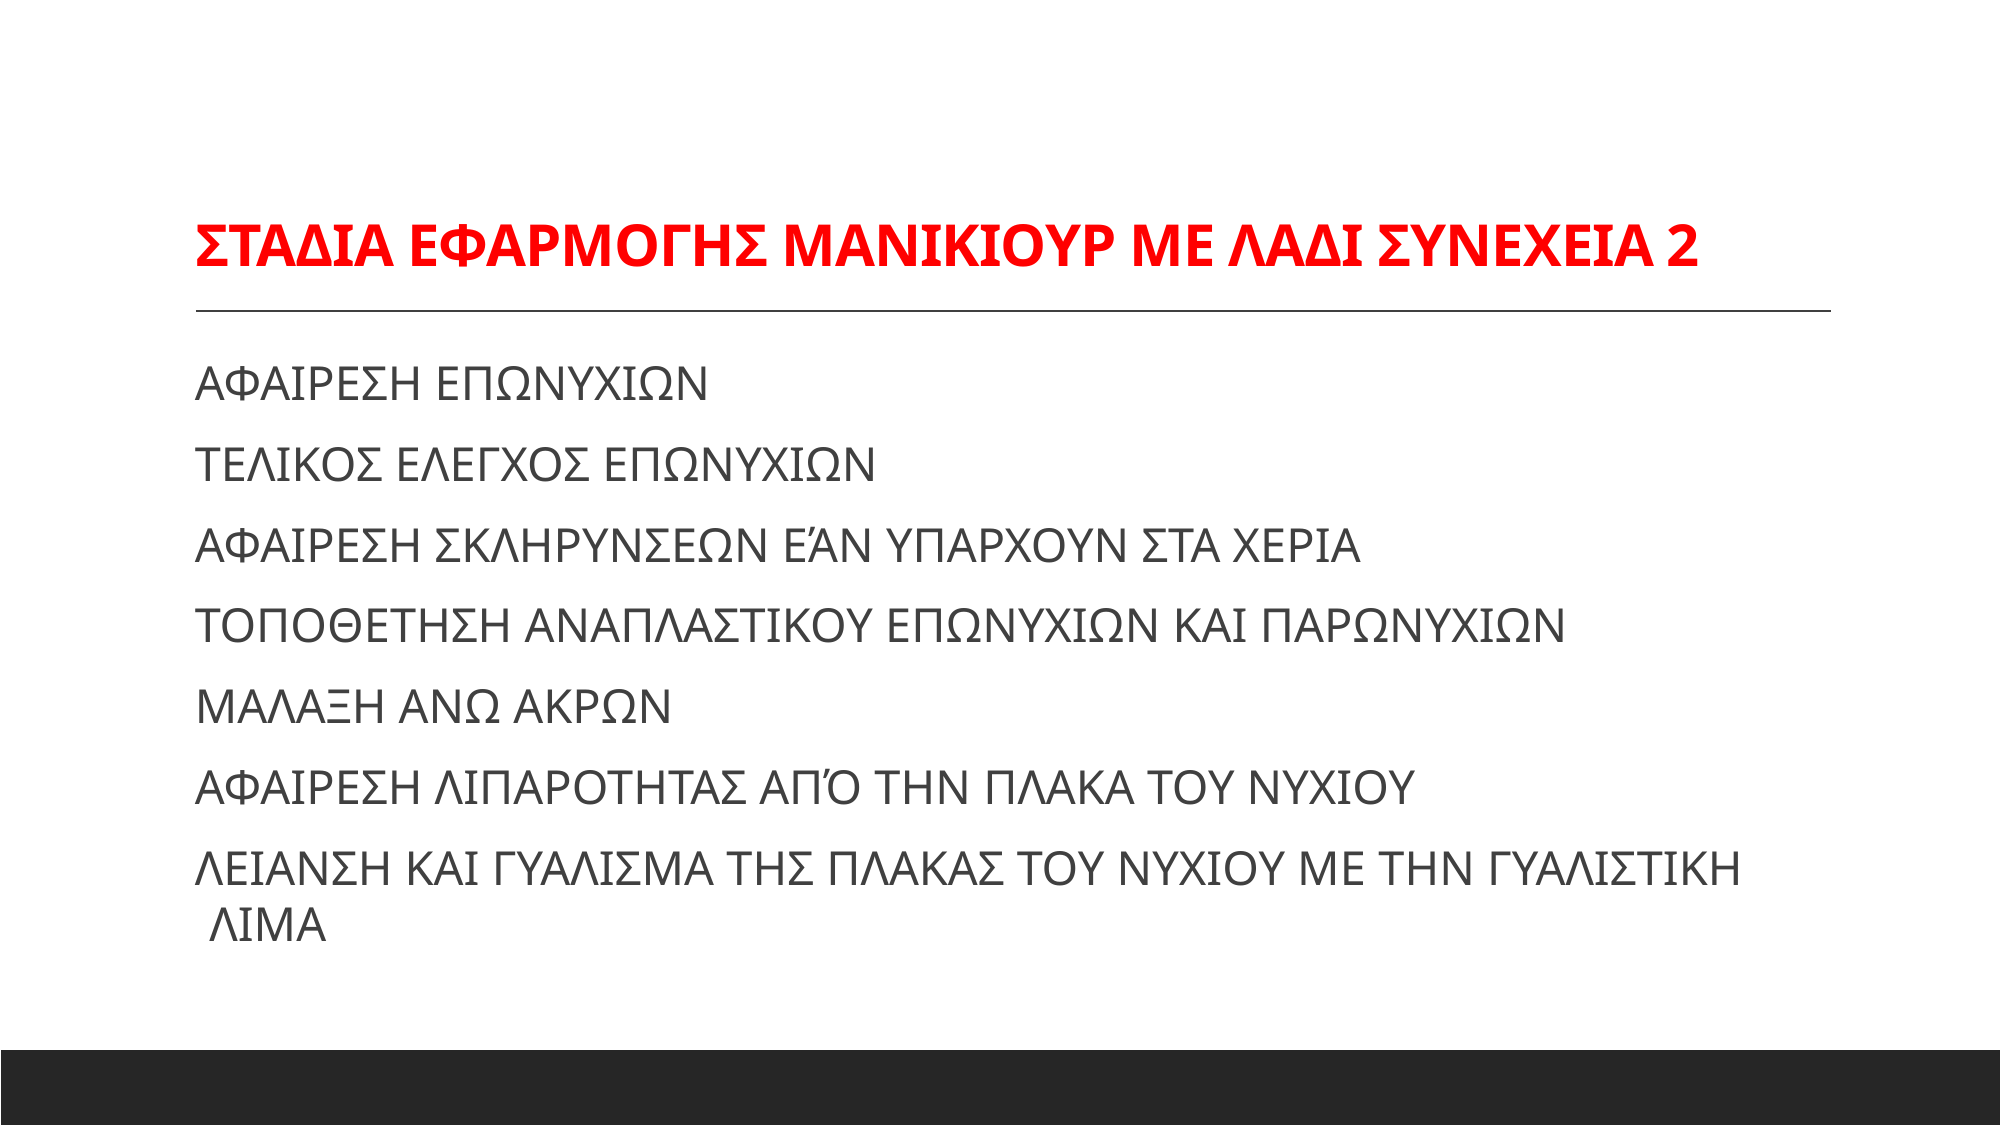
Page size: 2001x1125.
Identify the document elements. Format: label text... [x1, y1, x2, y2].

list ΑΦΑΙΡΕΣΗ ΕΠΩΝΥΧΙΩΝ ΤΕΛΙΚΟΣ ΕΛΕΓΧΟΣ ΕΠΩΝΥΧΙΩΝ ΑΦΑΙΡΕΣΗ ΣΚΛΗΡΥΝΣΕΩΝ ΕΆΝ ΥΠΑΡΧΟΥΝ ΣΤΑ ΧΕΡΙΑ ΤΟΠΟΘΕΤΗΣΗ ΑΝΑΠΛΑΣΤΙΚΟΥ ΕΠΩΝΥΧΙΩΝ ΚΑΙ ΠΑΡΩΝΥΧΙΩΝ ΜΑΛΑΞΗ ΑΝΩ ΑΚΡΩΝ ΑΦΑΙΡΕΣΗ ΛΙΠΑΡΟΤΗΤΑΣ ΑΠΌ ΤΗΝ ΠΛΑΚΑ ΤΟΥ ΝΥΧΙΟΥ ΛΕΙΑΝΣΗ ΚΑΙ ΓΥΑΛΙΣΜΑ ΤΗΣ ΠΛΑΚΑΣ ΤΟΥ ΝΥΧΙΟΥ ΜΕ ΤΗΝ ΓΥΑΛΙΣΤΙΚΗ ΛΙΜΑ [180, 345, 1831, 963]
title ΣΤΑΔΙΑ ΕΦΑΡΜΟΓΗΣ ΜΑΝΙΚΙΟΥΡ ΜΕ ΛΑΔΙ ΣΥΝΕΧΕΙΑ 2 [180, 162, 1743, 286]
